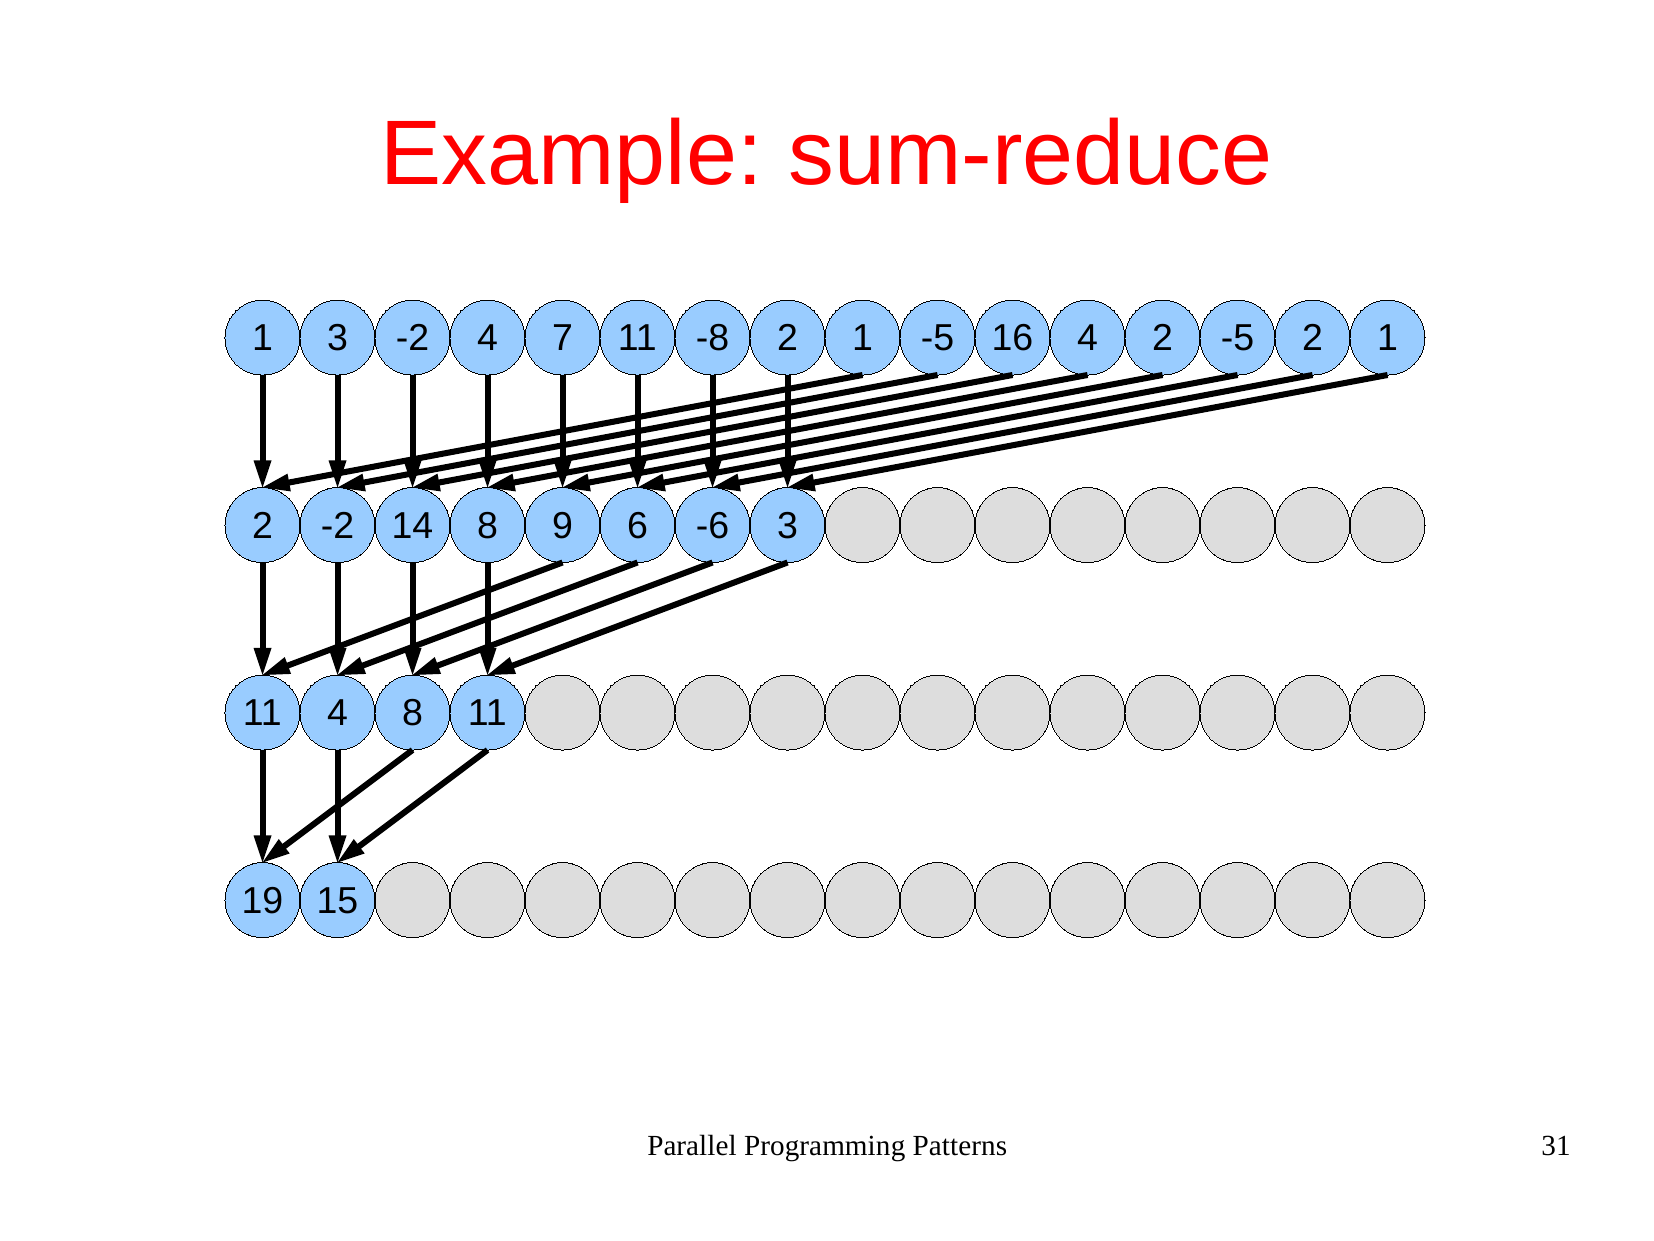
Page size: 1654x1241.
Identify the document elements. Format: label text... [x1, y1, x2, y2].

text_box 9 [525, 487, 601, 563]
text_box -5 [1200, 300, 1276, 376]
text_box 14 [375, 487, 451, 563]
text_box -2 [300, 487, 376, 563]
text_box 2 [1125, 300, 1201, 376]
text_box 11 [450, 675, 526, 750]
text_box 8 [375, 675, 451, 750]
text_box 11 [600, 300, 676, 375]
text_box [375, 862, 1426, 938]
text_box -5 [900, 300, 976, 376]
text_box 4 [450, 300, 526, 375]
text_box 3 [300, 300, 376, 375]
text_box 4 [1050, 300, 1126, 376]
title Example: sum-reduce [82, 49, 1571, 257]
text_box 7 [525, 300, 601, 375]
text_box 4 [300, 675, 376, 750]
text_box 2 [224, 487, 301, 563]
text_box -8 [675, 300, 751, 375]
text_box 8 [450, 487, 526, 563]
text_box 6 [600, 487, 676, 563]
text_box 16 [975, 300, 1051, 376]
text_box 11 [224, 675, 301, 750]
text_box 1 [224, 300, 301, 375]
text_box -2 [375, 300, 451, 375]
text_box 2 [1275, 300, 1351, 376]
text_box [525, 675, 1426, 751]
text_box 19 [224, 862, 301, 938]
text_box -6 [675, 487, 751, 563]
text_box [825, 487, 1426, 563]
text_box 1 [825, 300, 901, 376]
text_box 3 [750, 487, 826, 563]
text_box 1 [1350, 300, 1426, 376]
text_box 15 [300, 862, 376, 938]
text_box 2 [750, 300, 826, 375]
